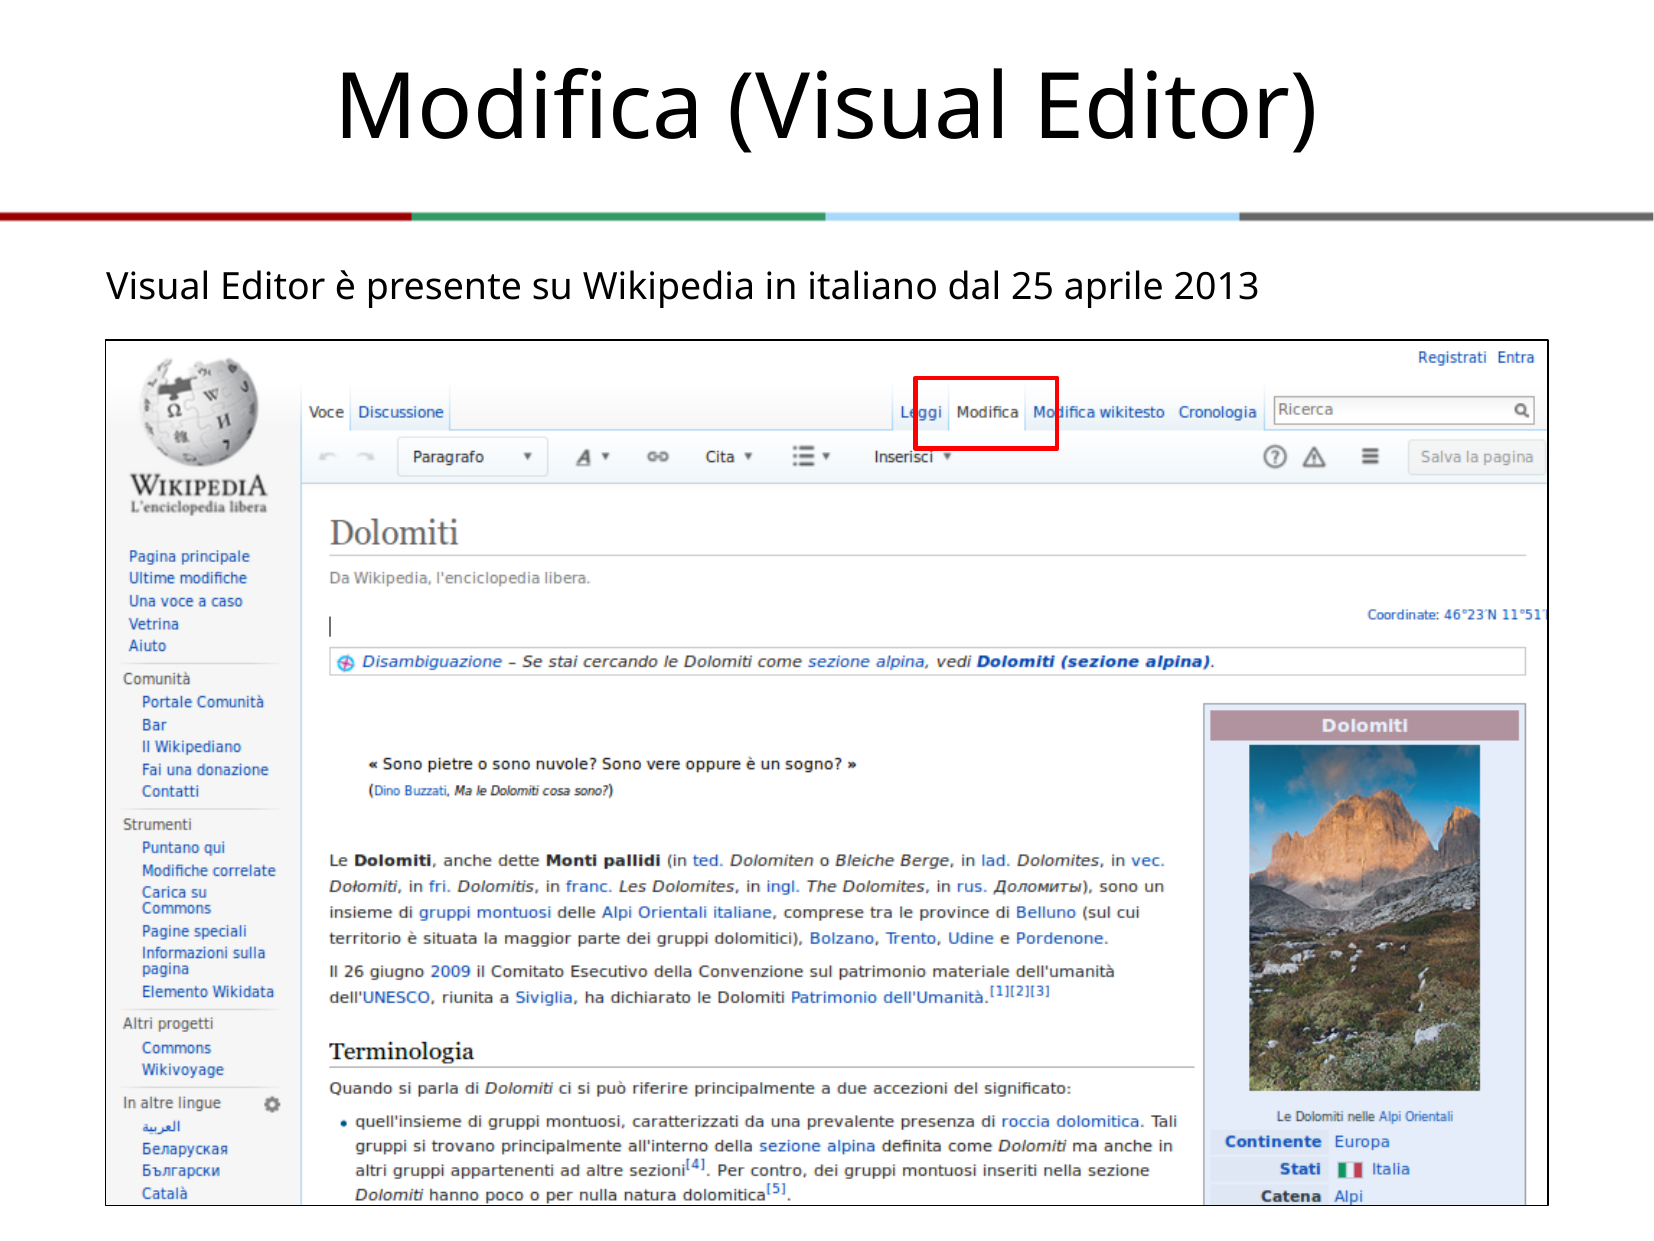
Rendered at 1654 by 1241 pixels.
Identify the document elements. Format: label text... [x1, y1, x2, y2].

picture [106, 340, 1548, 1205]
picture [0, 200, 1654, 235]
list Visual Editor è presente su Wikipedia in italiano dal 25 aprile 2013 [106, 259, 1548, 319]
title Modifica (Visual Editor) [82, 0, 1571, 200]
